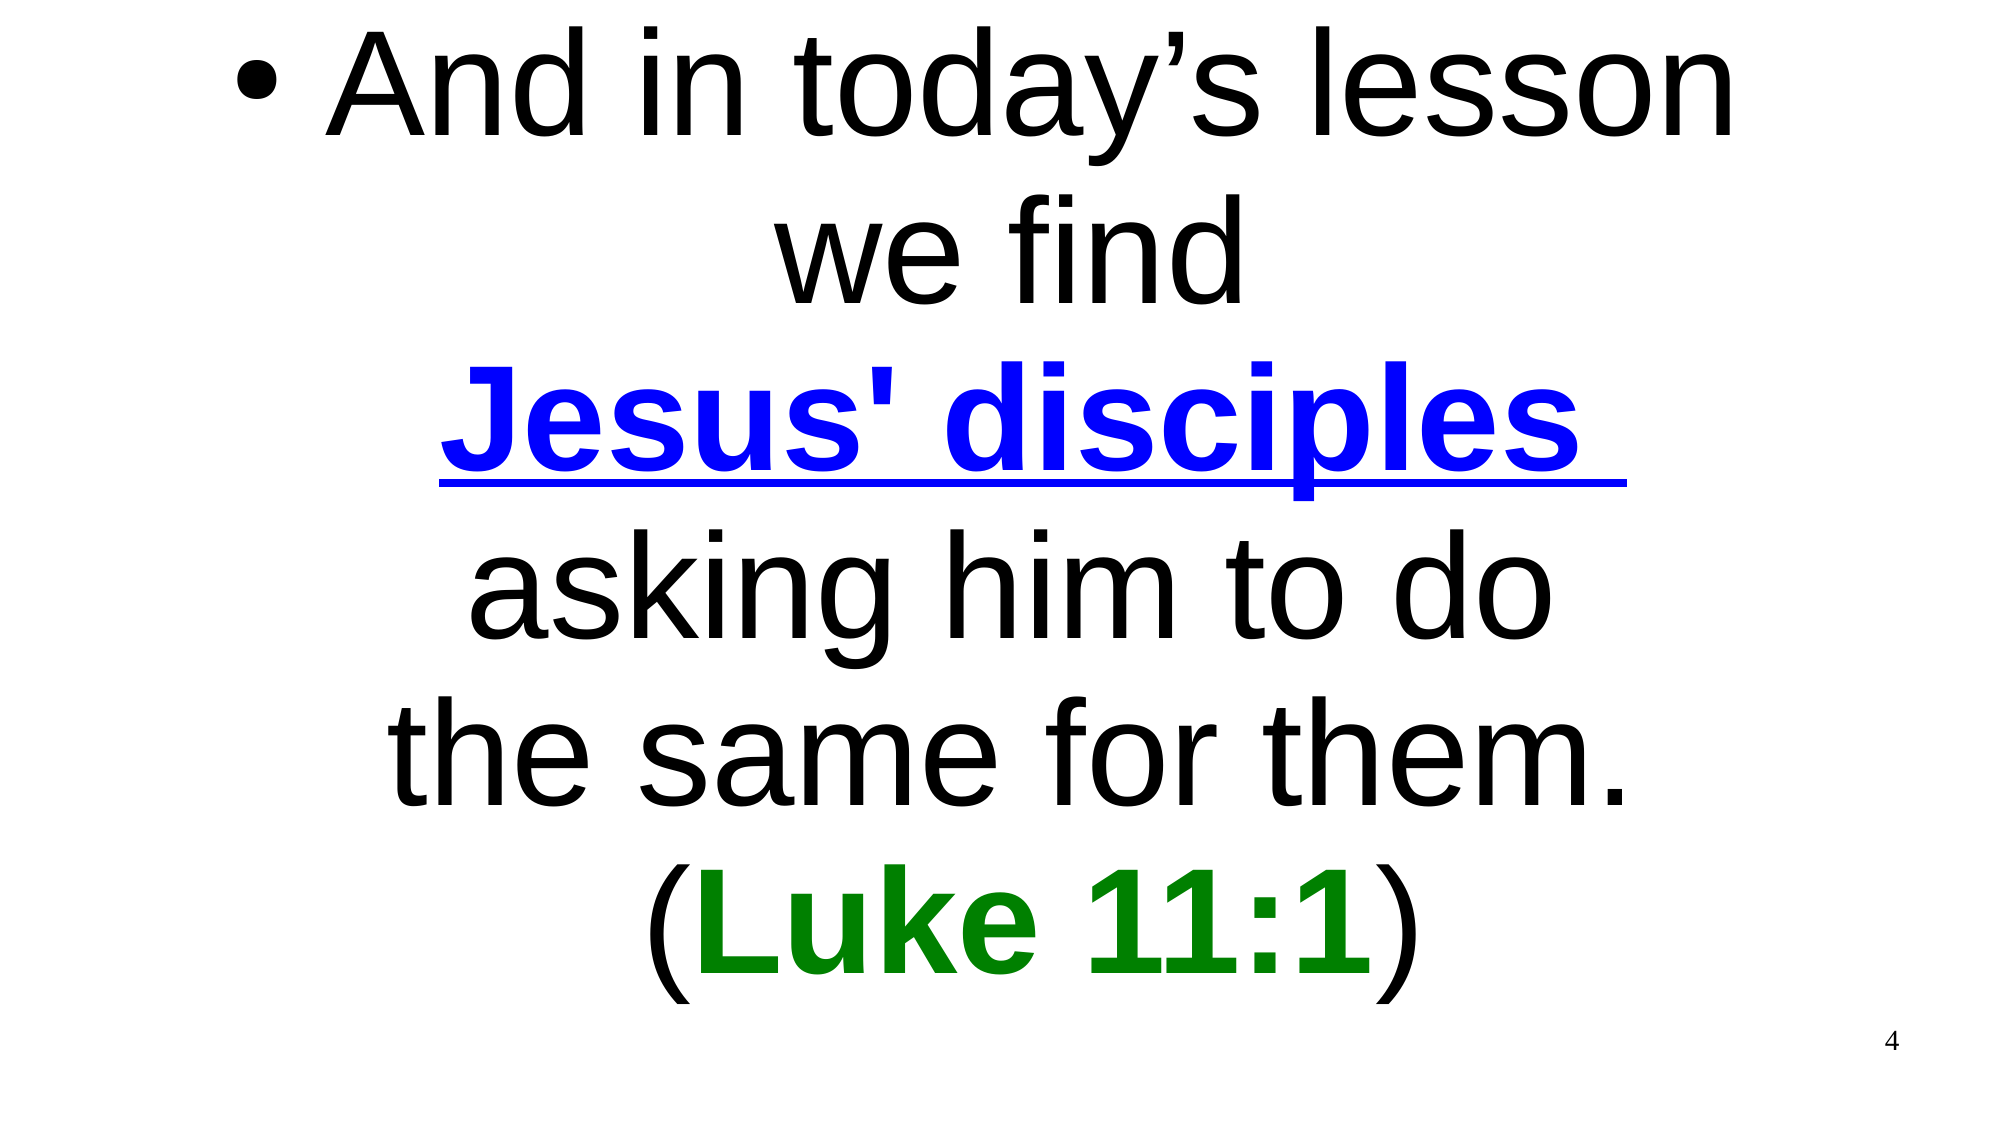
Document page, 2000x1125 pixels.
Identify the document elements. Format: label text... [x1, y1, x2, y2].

list And in today’s lesson we find Jesus' disciples asking him to do the same for them. (Luke 11:1) [0, 0, 1996, 1123]
